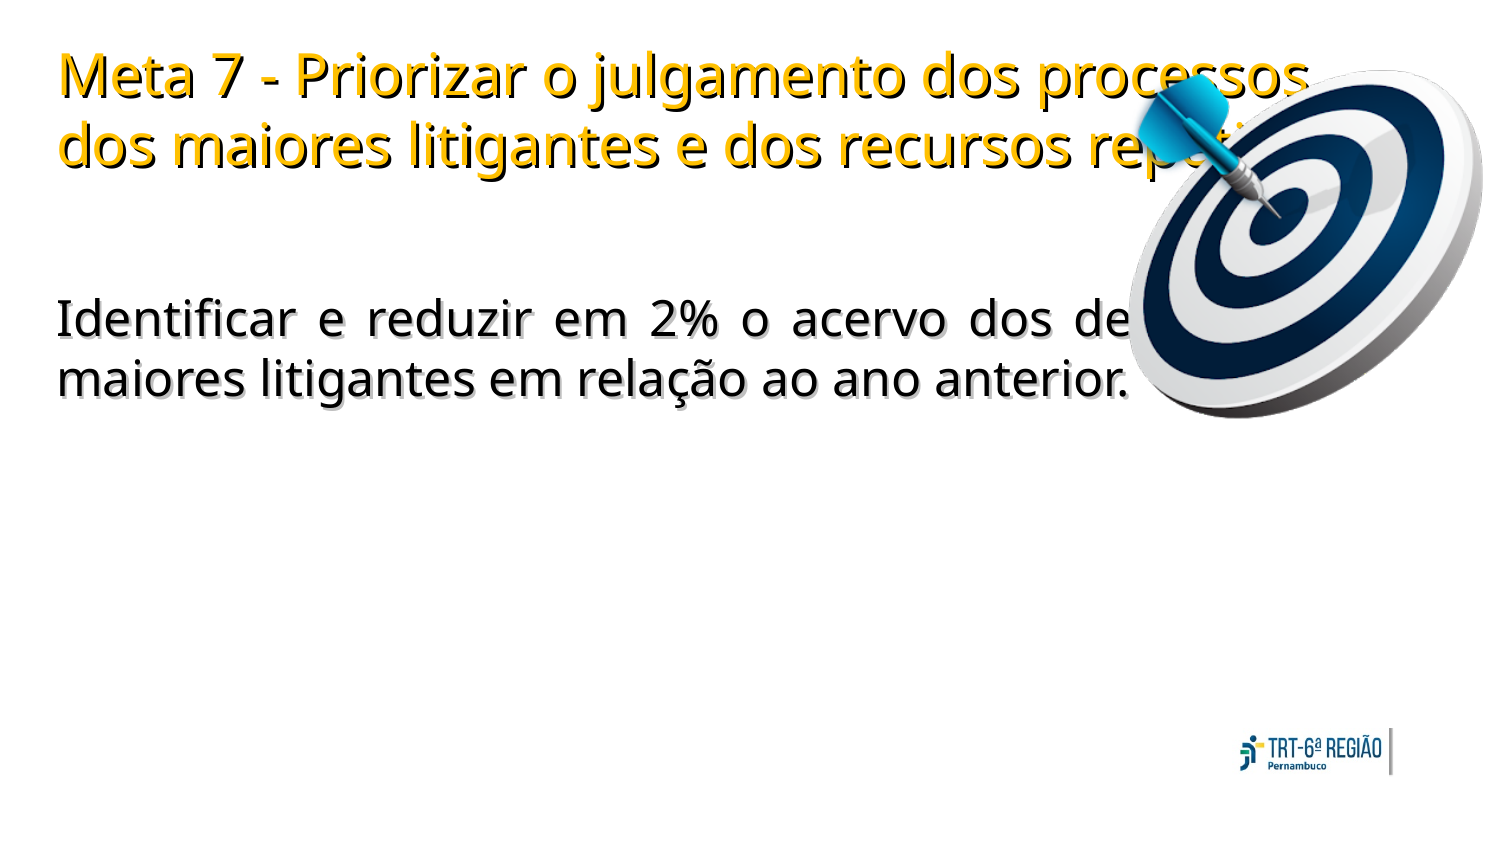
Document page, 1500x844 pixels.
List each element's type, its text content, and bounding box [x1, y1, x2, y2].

picture [1232, 728, 1389, 777]
picture [1128, 67, 1483, 422]
title Meta 7 - Priorizar o julgamento dos processos dos maiores litigantes e dos recursos repetitivos [41, 29, 1436, 237]
list Identificar e reduzir em 2% o acervo dos dez maiores litigantes em relação ao ano anterior. [41, 237, 1223, 562]
